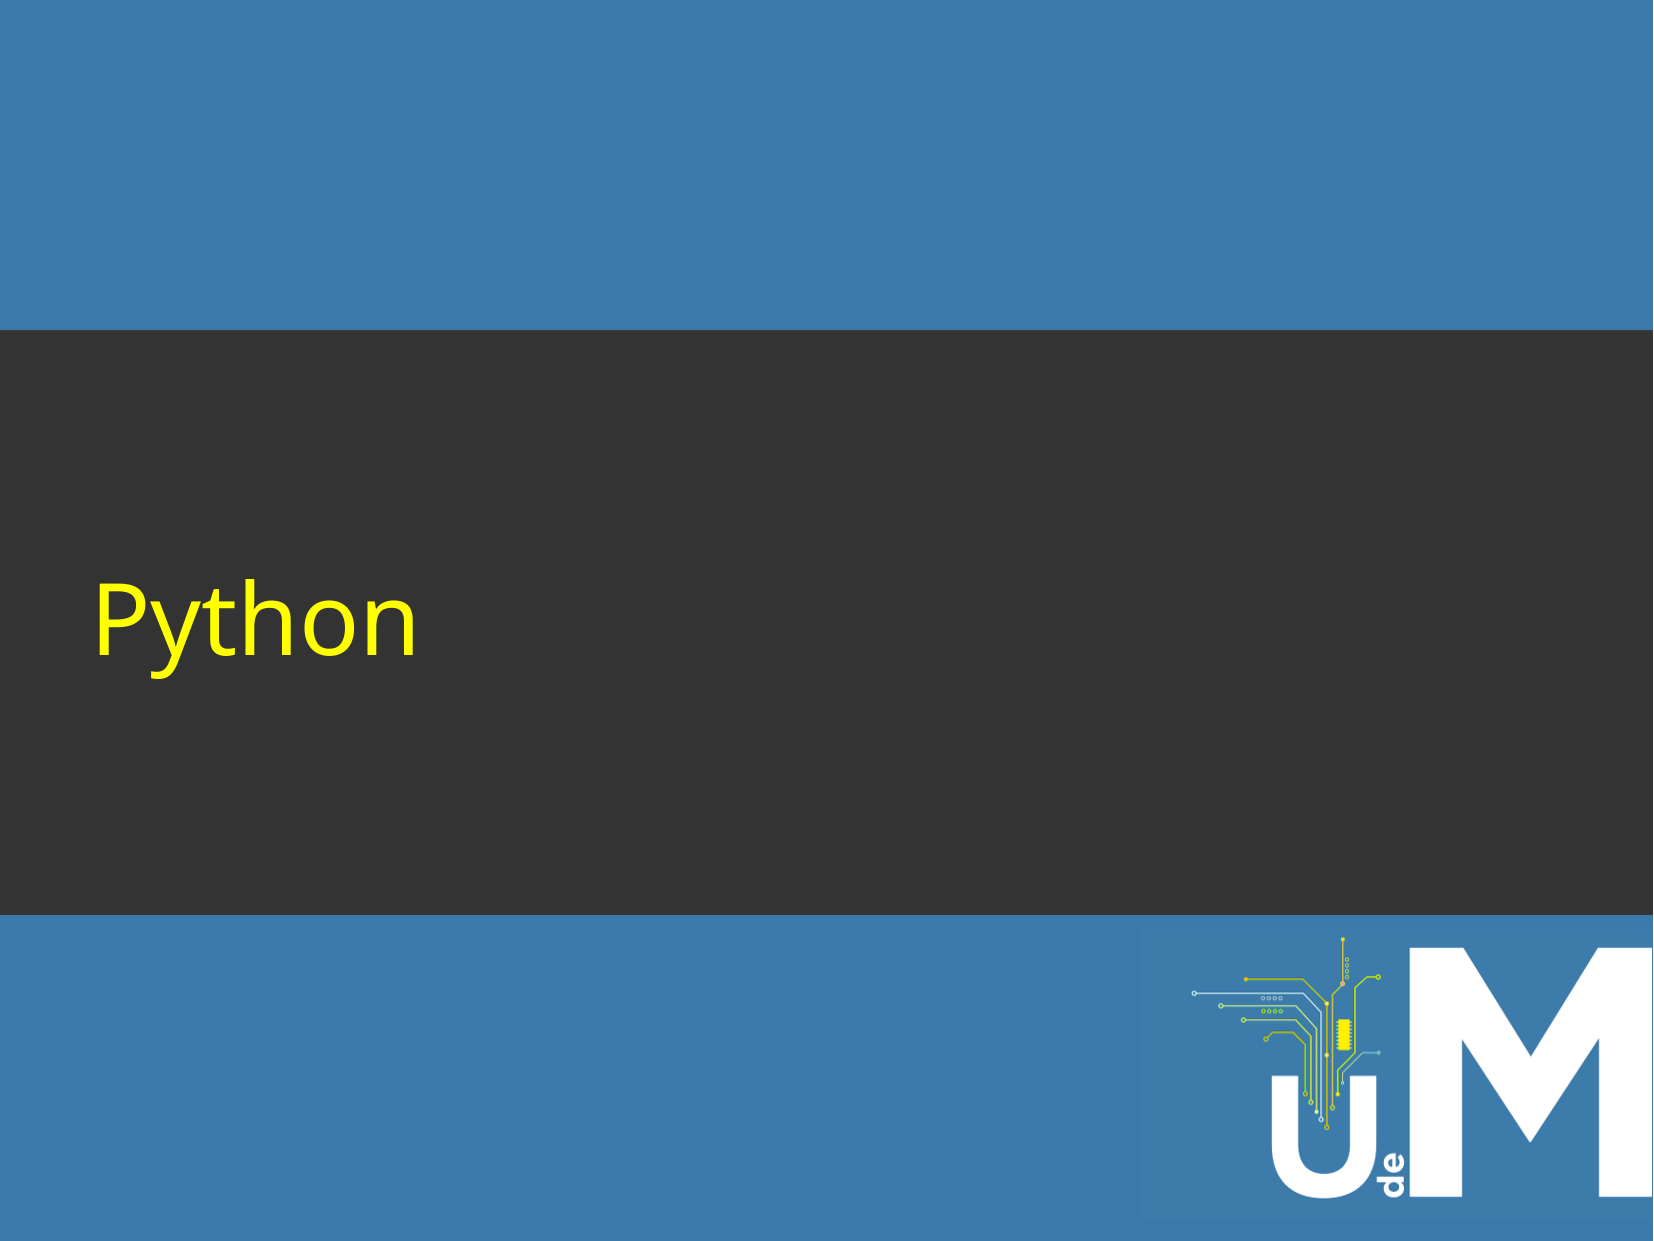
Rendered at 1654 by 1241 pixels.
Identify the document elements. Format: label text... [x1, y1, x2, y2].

title Python [90, 498, 1578, 735]
picture [1140, 929, 1652, 1218]
